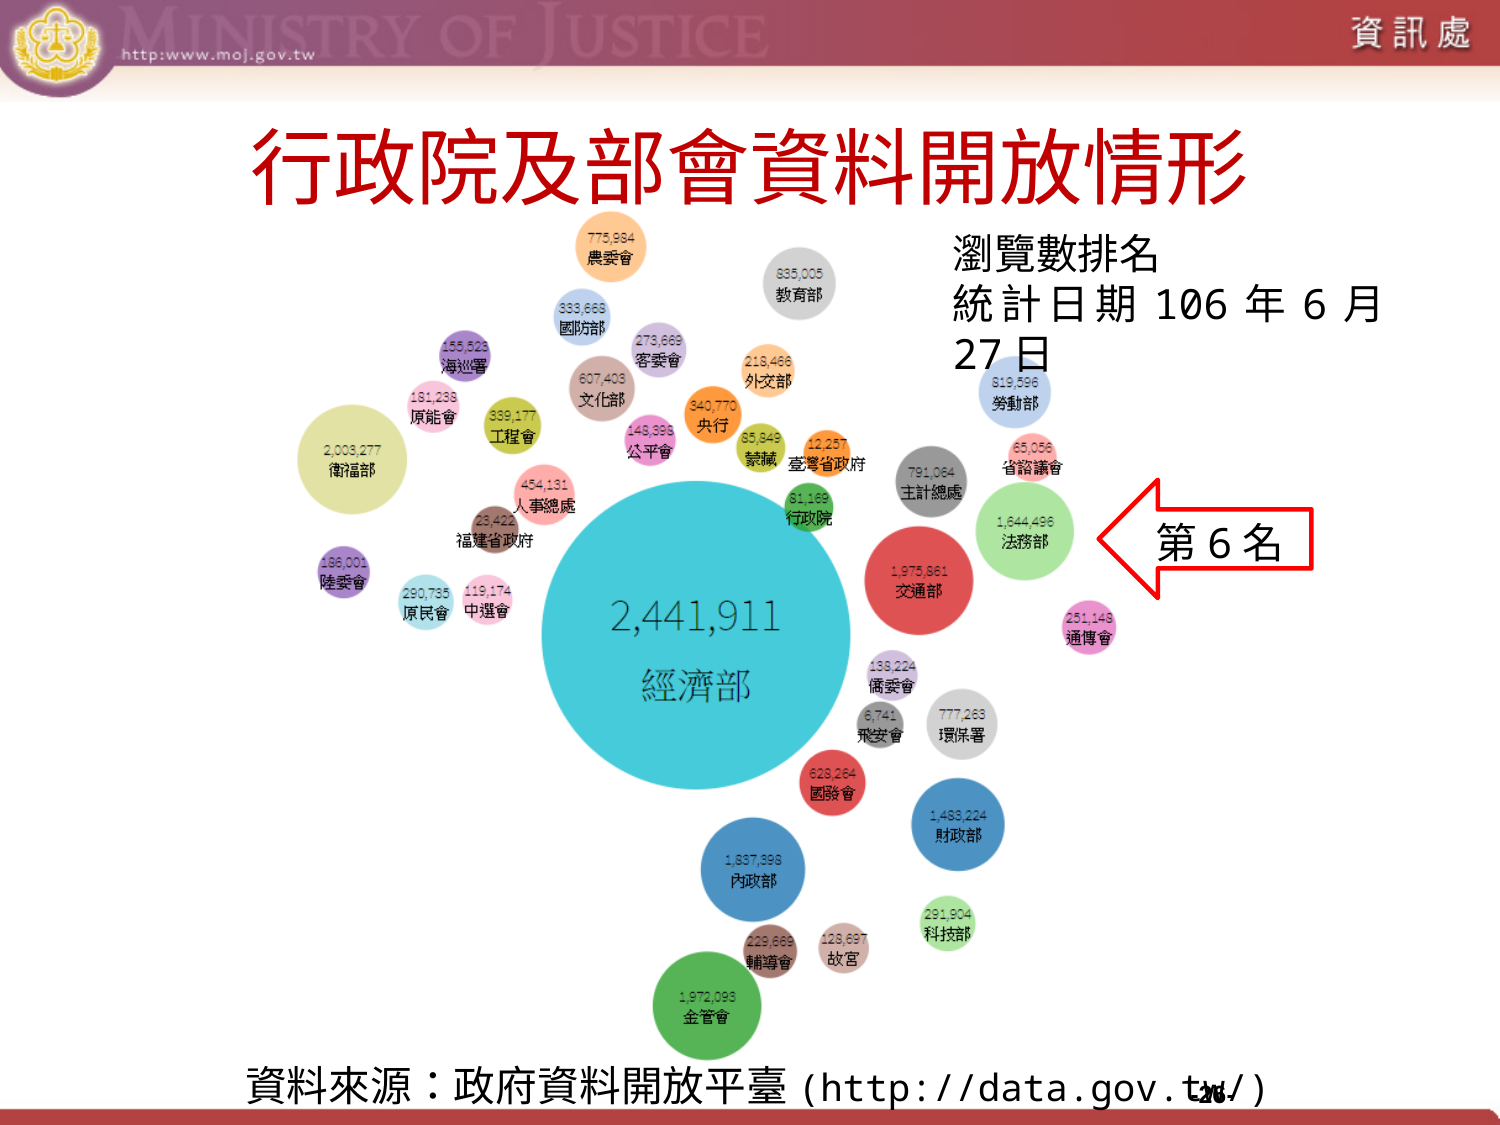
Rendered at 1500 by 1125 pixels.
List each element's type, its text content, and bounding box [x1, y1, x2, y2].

picture [1023, 354, 1043, 366]
text_box 瀏覽數排名 統計日期106年6月27日 [937, 219, 1389, 337]
text_box 資料來源：政府資料開放平臺(http://data.gov.tw/) [230, 1052, 1206, 1118]
picture [1023, 340, 1043, 351]
picture [275, 240, 1137, 1052]
title 行政院及部會資料開放情形 [112, 90, 1388, 240]
text_box 第6名 [1098, 479, 1312, 598]
text_box -26- [1206, 1070, 1488, 1109]
